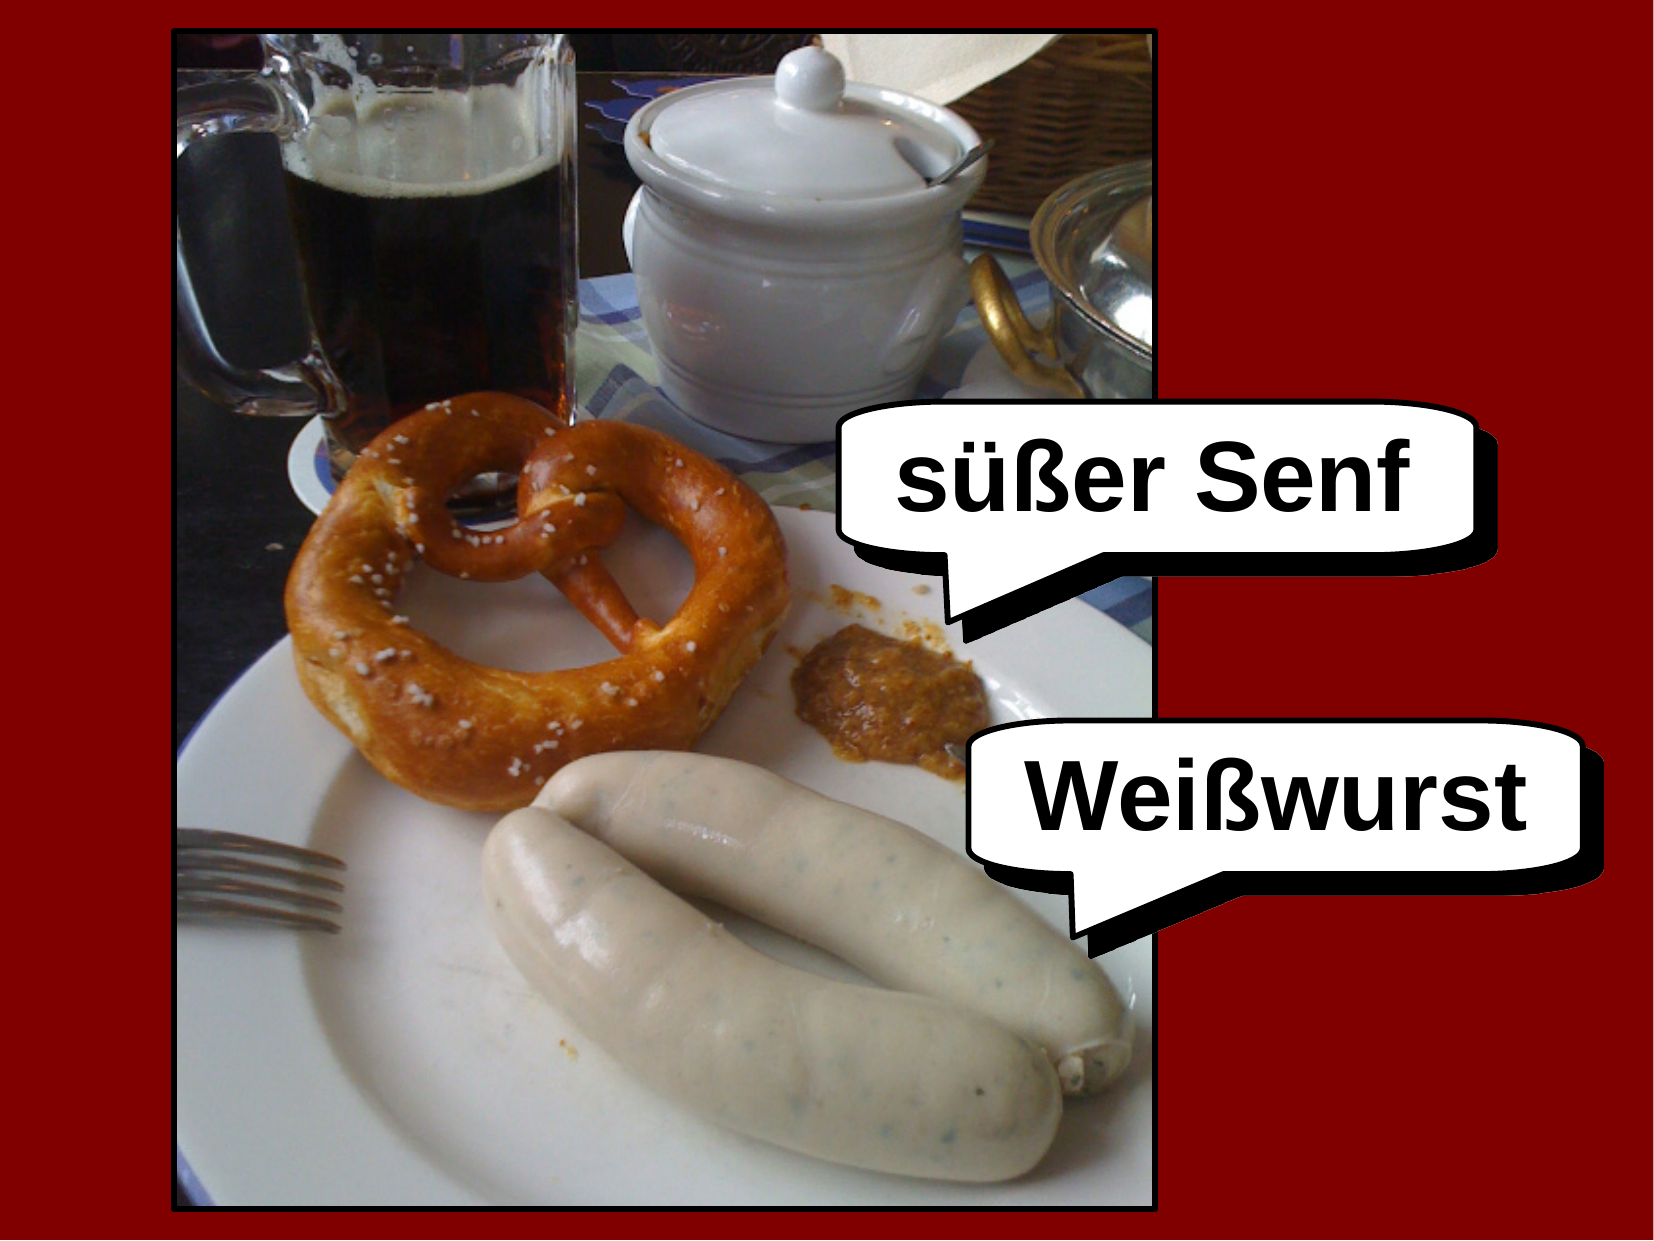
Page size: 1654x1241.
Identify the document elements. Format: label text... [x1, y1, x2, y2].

picture [177, 33, 1153, 1207]
text_box süßer Senf [879, 413, 1477, 541]
text_box Weißwurst [1009, 732, 1607, 860]
text_box [968, 720, 1572, 938]
text_box [838, 401, 1466, 623]
